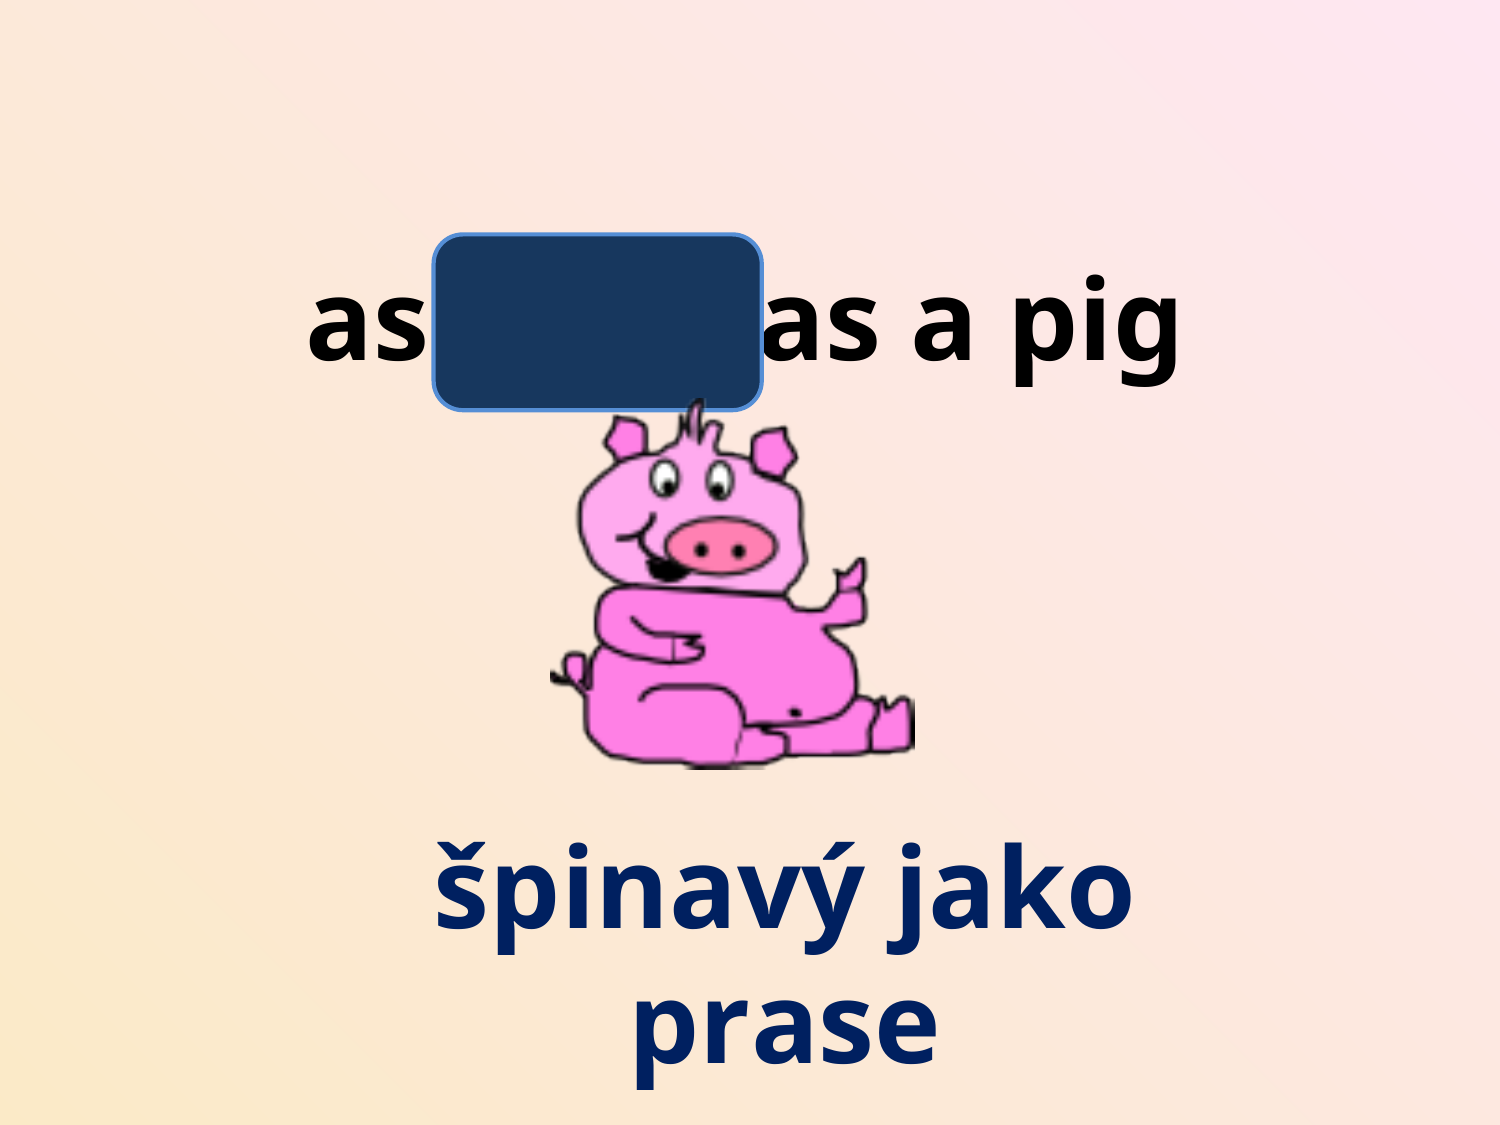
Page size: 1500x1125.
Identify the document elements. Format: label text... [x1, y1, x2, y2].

title as dirty as a pig [70, 222, 1421, 411]
text_box špinavý jako prase [257, 808, 1313, 1094]
text_box [433, 234, 762, 411]
picture [550, 398, 915, 770]
